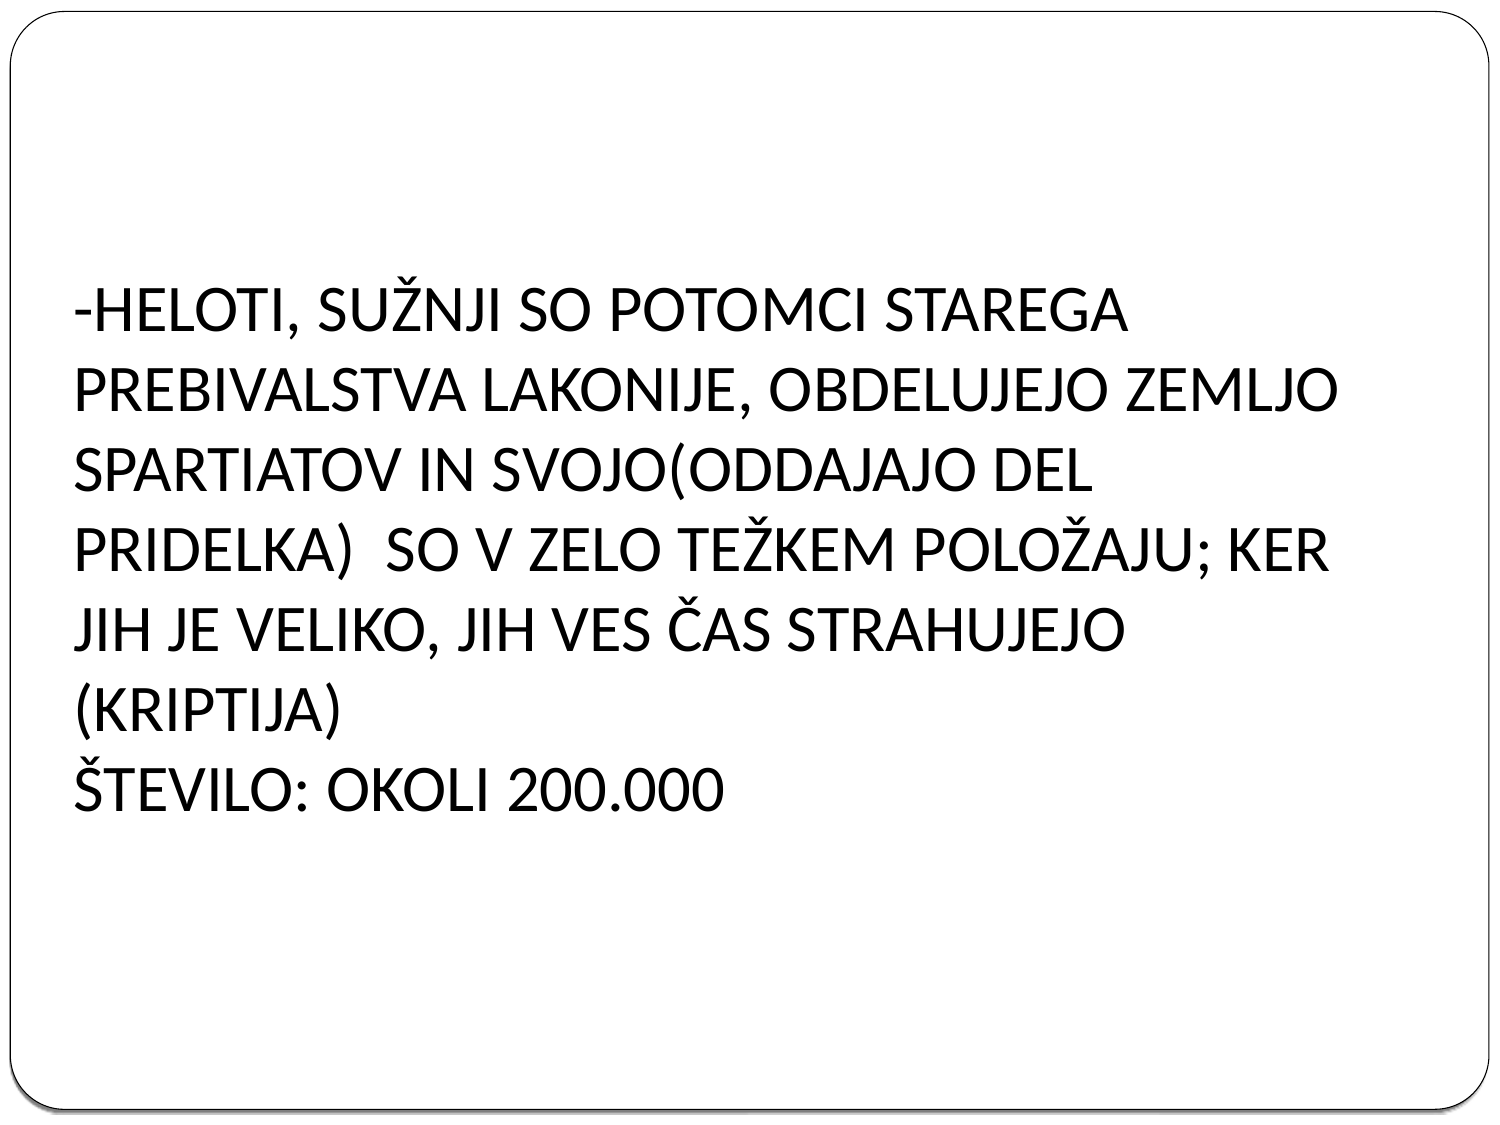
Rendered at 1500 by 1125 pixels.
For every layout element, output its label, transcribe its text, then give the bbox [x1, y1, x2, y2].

text_box -HELOTI, SUŽNJI SO POTOMCI STAREGA PREBIVALSTVA LAKONIJE, OBDELUJEJO ZEMLJO SPARTIATOV IN SVOJO(ODDAJAJO DEL PRIDELKA) SO V ZELO TEŽKEM POLOŽAJU; KER JIH JE VELIKO, JIH VES ČAS STRAHUJEJO (KRIPTIJA) ŠTEVILO: OKOLI 200.000 [58, 257, 1403, 913]
